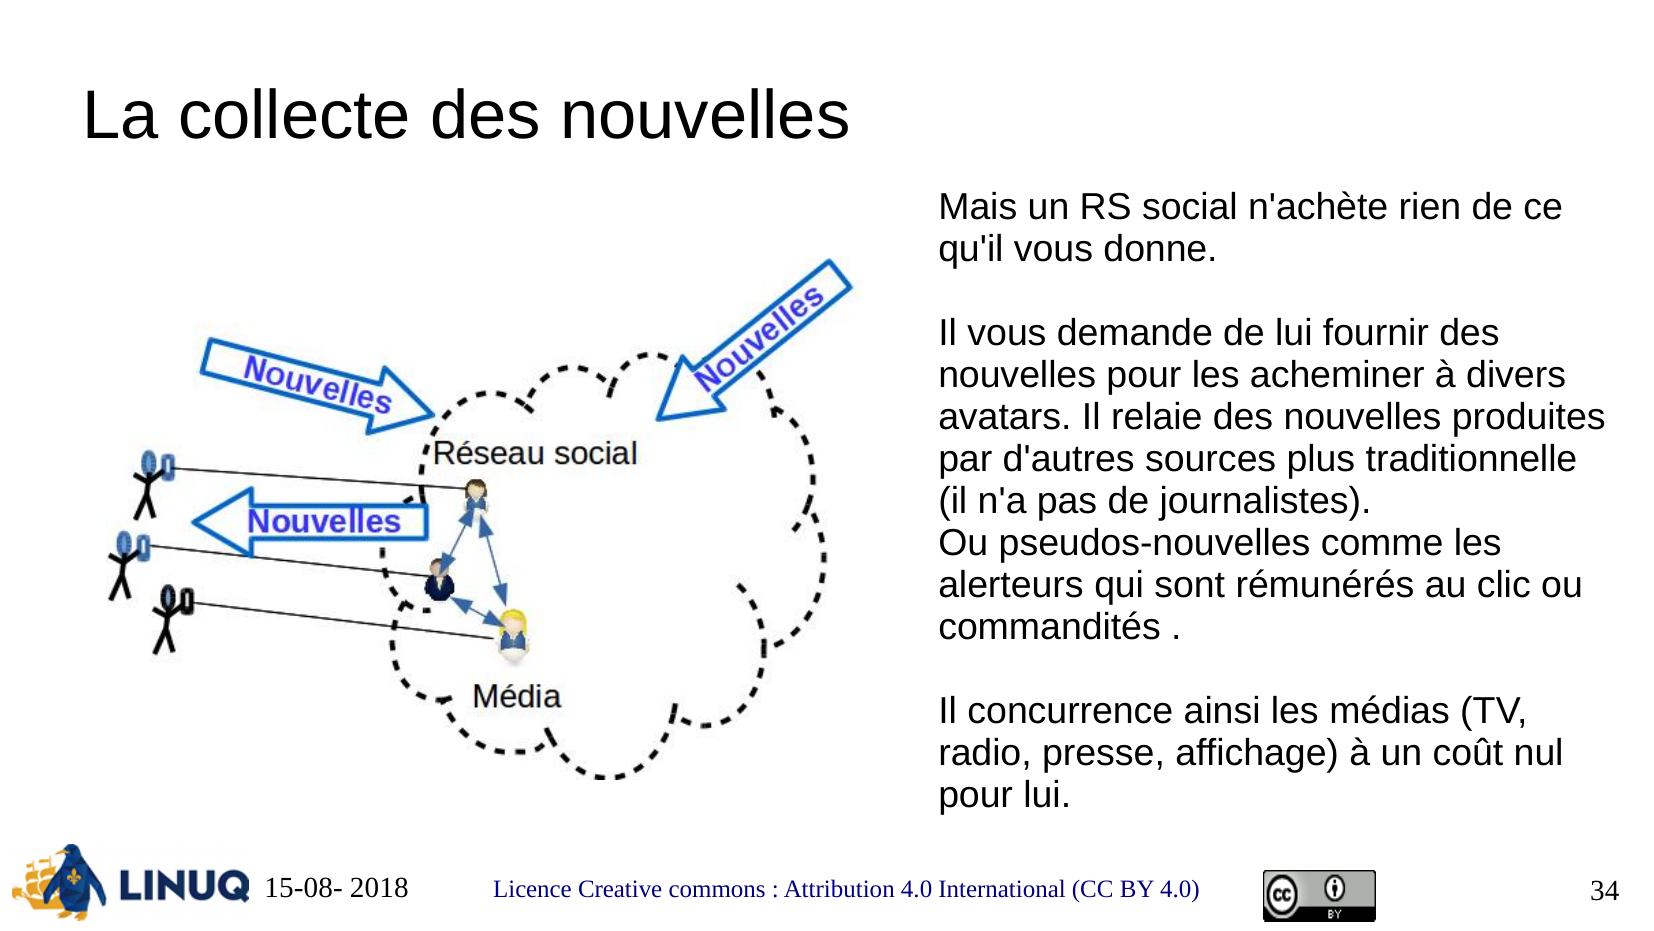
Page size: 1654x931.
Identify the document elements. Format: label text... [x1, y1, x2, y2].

picture [11, 844, 249, 921]
title La collecte des nouvelles [82, 37, 1571, 193]
text_box Mais un RS social n'achète rien de ce qu'il vous donne. Il vous demande de lui fournir des nouvelles pour les acheminer à divers avatars. Il relaie des nouvelles produites par d'autres sources plus traditionnelle (il n'a pas de journalistes). Ou pseudos-nouvelles comme les alerteurs qui sont rémunérés au clic ou commandités . Il concurrence ainsi les médias (TV, radio, presse, affichage) à un coût nul pour lui. [923, 178, 1628, 823]
picture [1263, 870, 1376, 922]
picture [106, 258, 863, 780]
